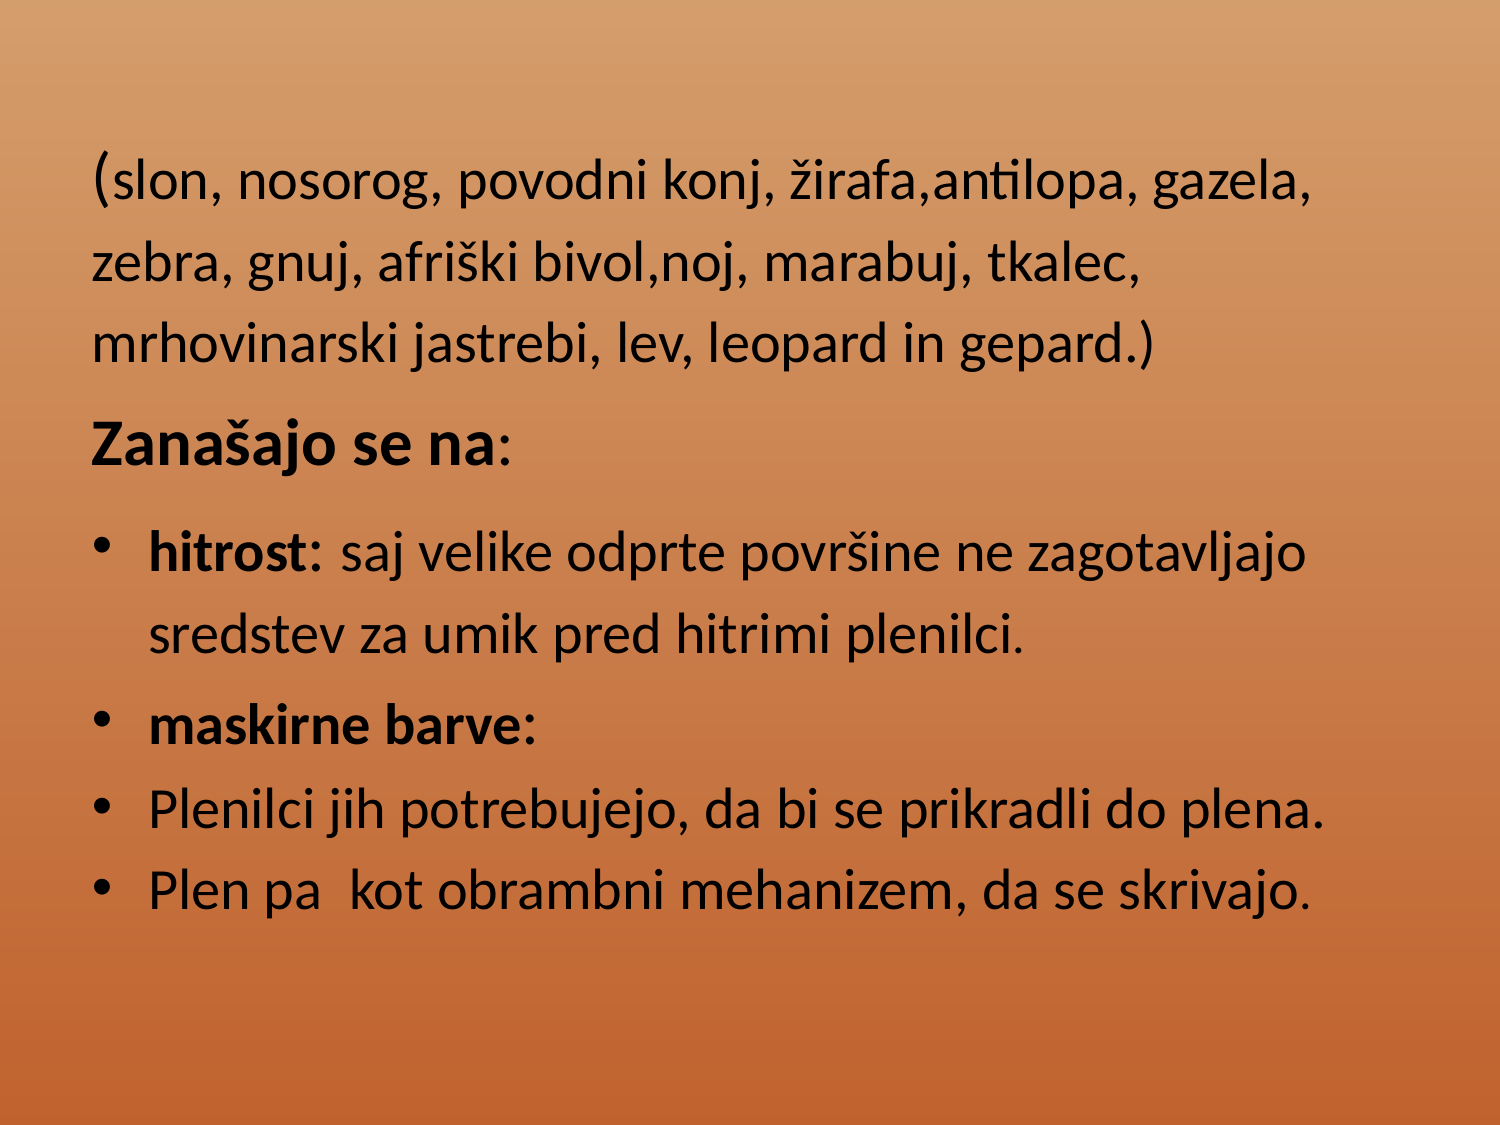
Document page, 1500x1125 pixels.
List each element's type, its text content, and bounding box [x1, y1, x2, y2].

list (slon, nosorog, povodni konj, žirafa,antilopa, gazela, zebra, gnuj, afriški bivol,noj, marabuj, tkalec, mrhovinarski jastrebi, lev, leopard in gepard.) Zanašajo se na: hitrost: saj velike odprte površine ne zagotavljajo sredstev za umik pred hitrimi plenilci. maskirne barve: Plenilci jih potrebujejo, da bi se prikradli do plena. Plen pa kot obrambni mehanizem, da se skrivajo. [76, 113, 1427, 965]
